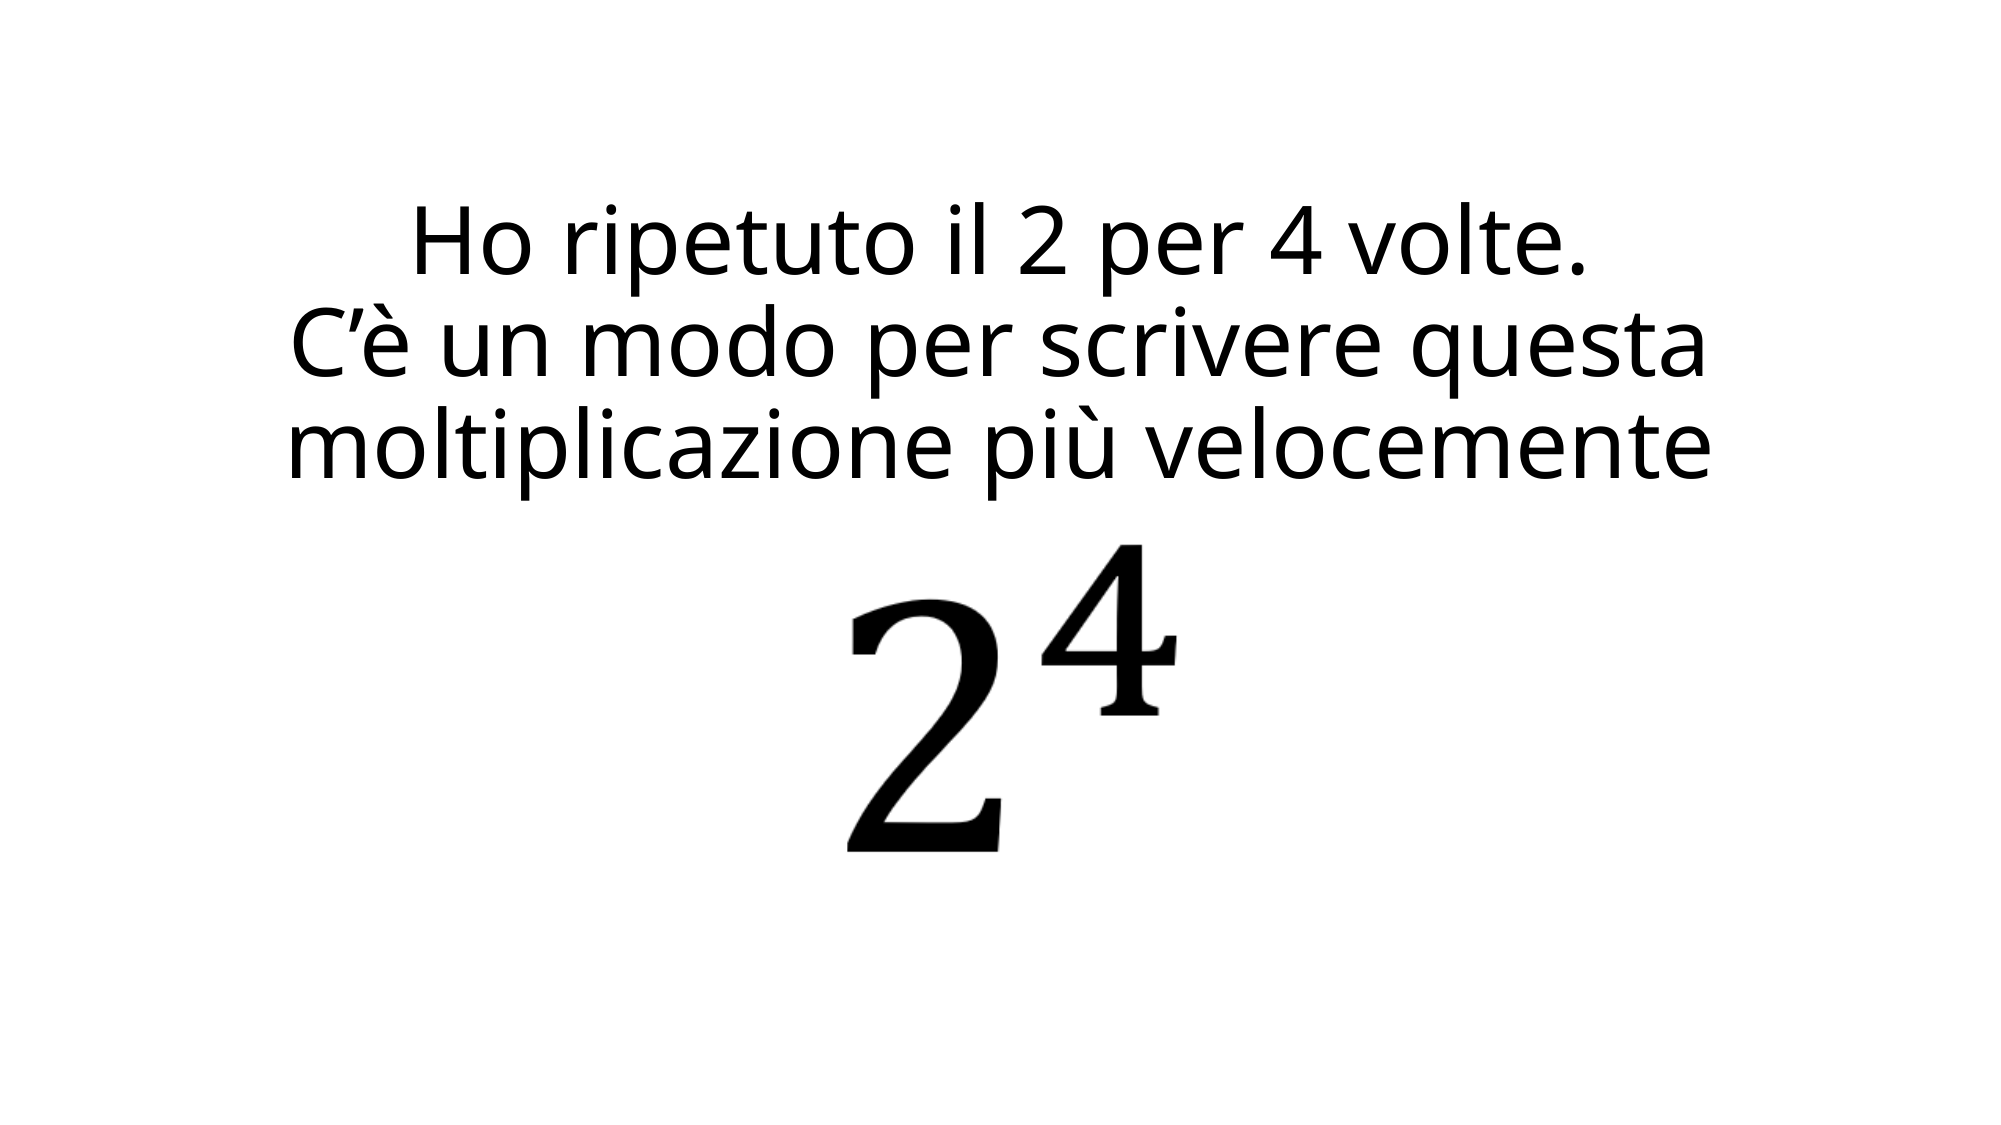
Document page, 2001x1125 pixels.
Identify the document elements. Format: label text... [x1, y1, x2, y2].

title Ho ripetuto il 2 per 4 volte. C’è un modo per scrivere questa moltiplicazione più velocemente [249, 75, 1750, 507]
picture [846, 506, 1208, 921]
